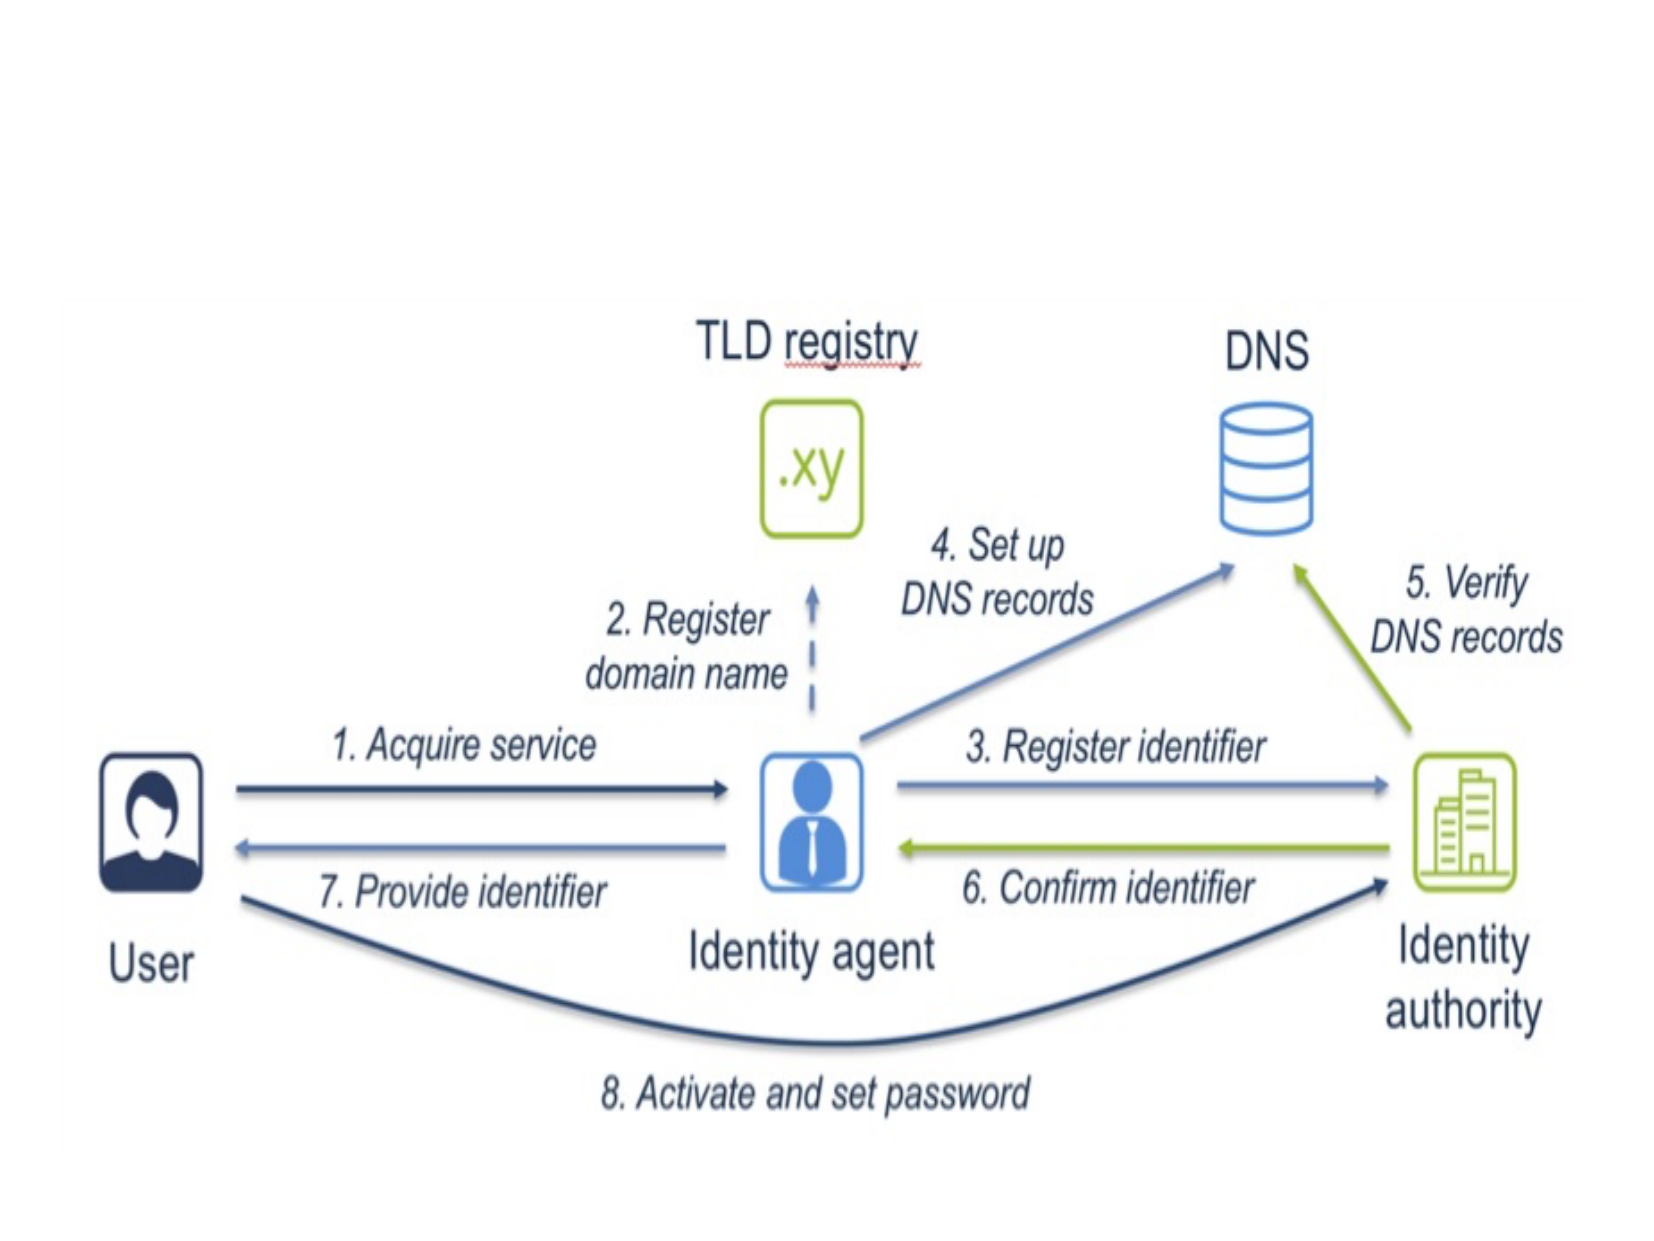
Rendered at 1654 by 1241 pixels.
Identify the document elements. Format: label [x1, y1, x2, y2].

picture [52, 299, 1591, 1150]
